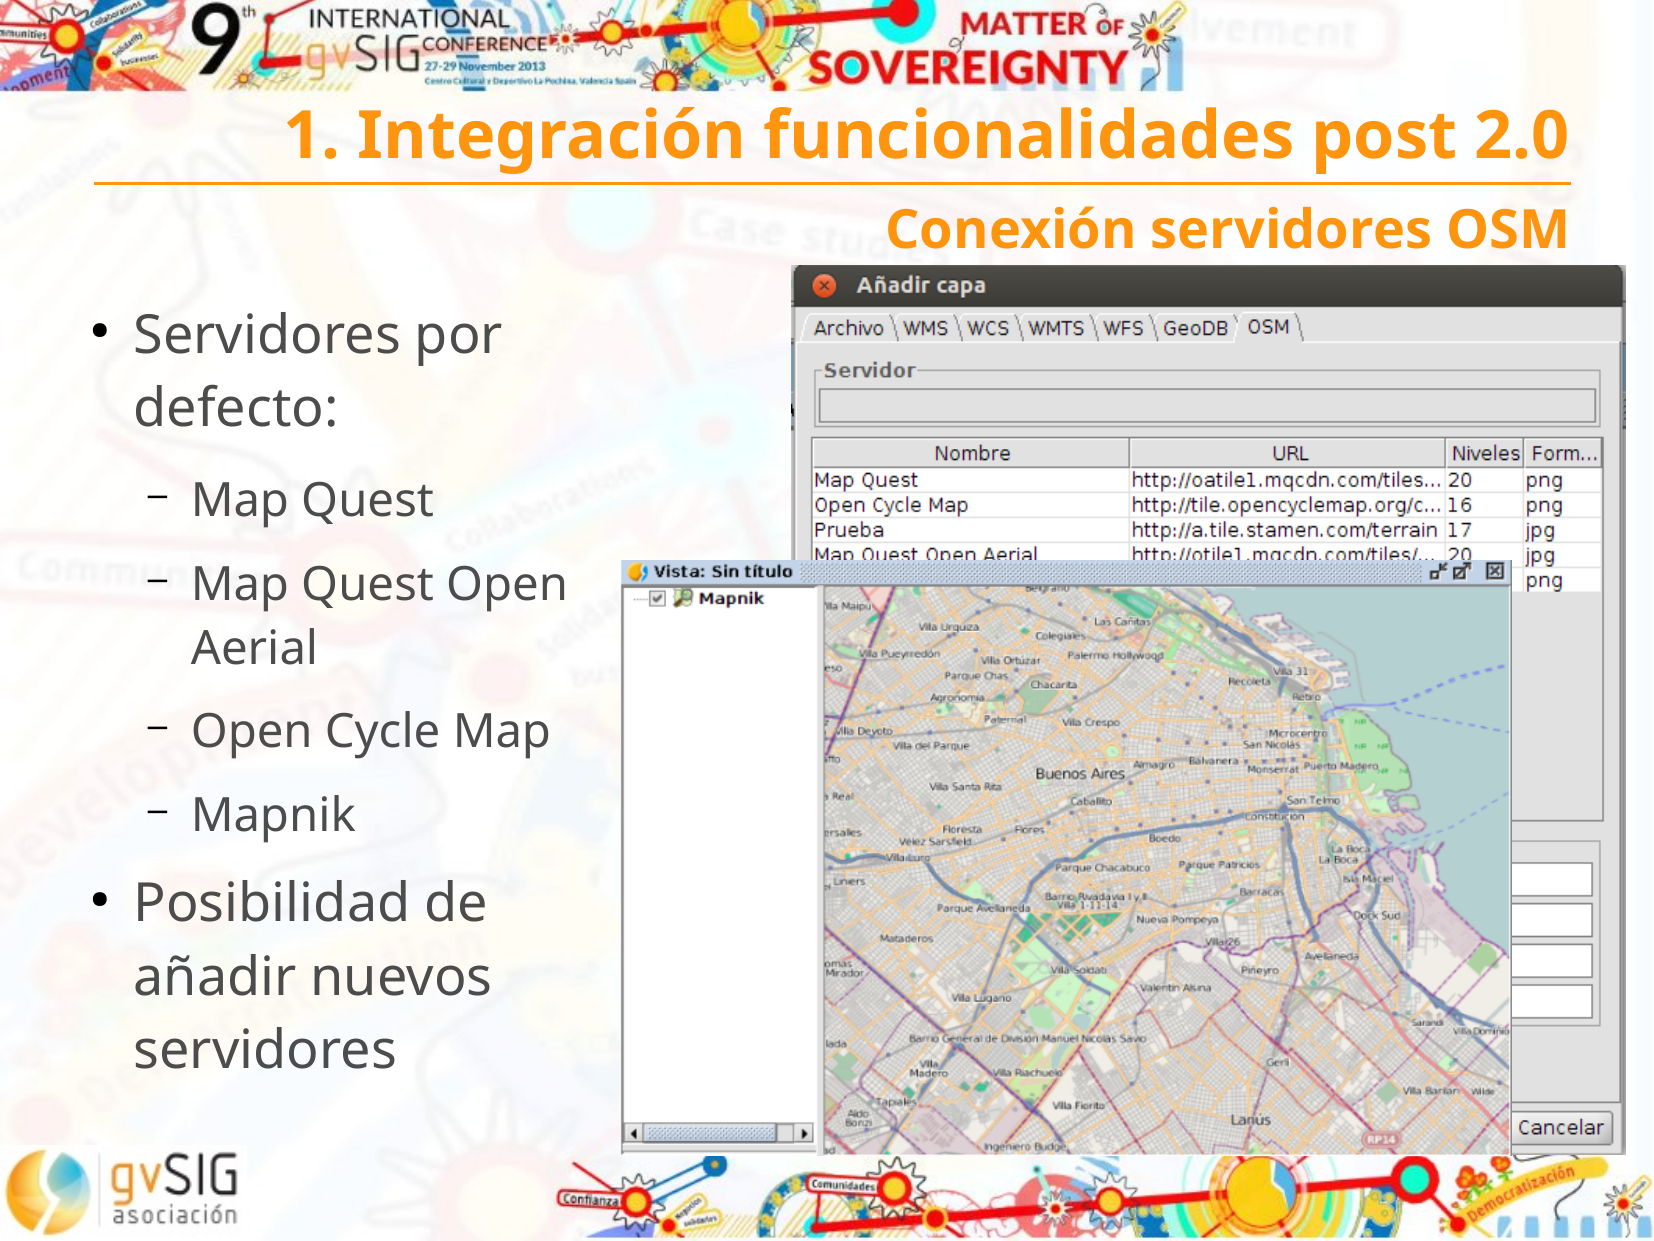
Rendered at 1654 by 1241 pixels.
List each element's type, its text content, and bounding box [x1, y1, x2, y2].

picture [0, 0, 1654, 1241]
title 1. Integración funcionalidades post 2.0 [82, 88, 1571, 178]
title Conexión servidores OSM [82, 183, 1571, 272]
list Servidores por defecto: Map Quest Map Quest Open Aerial Open Cycle Map Mapnik Posibilidad de añadir nuevos servidores [76, 295, 591, 1086]
